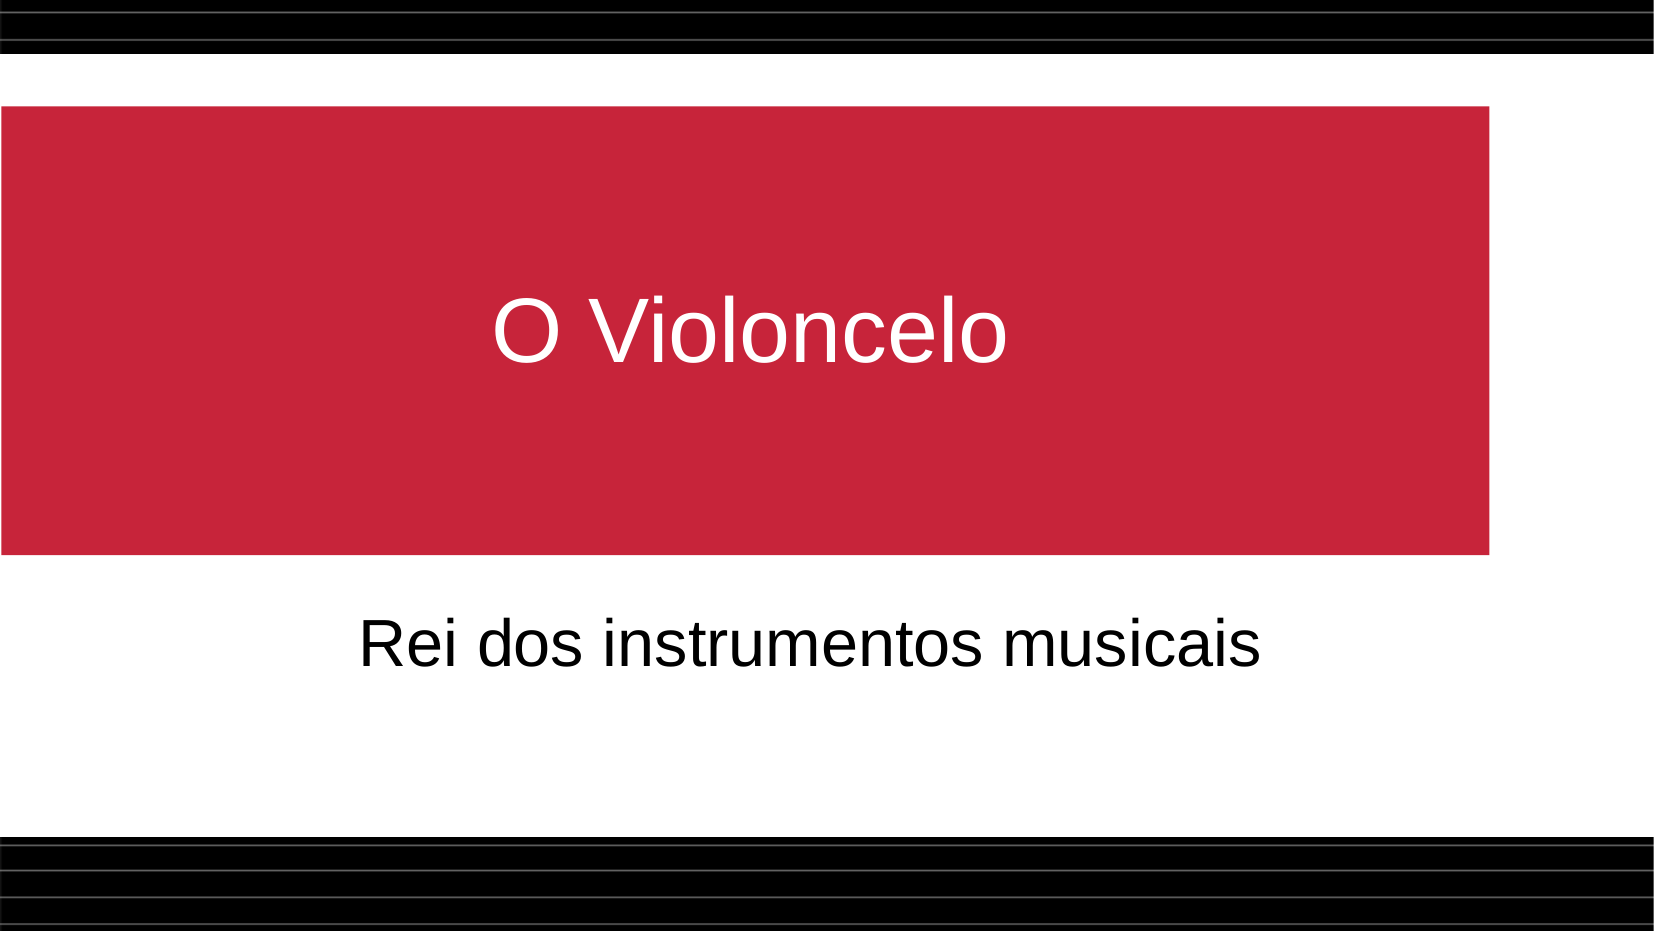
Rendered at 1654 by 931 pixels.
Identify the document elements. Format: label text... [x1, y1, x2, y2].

picture [0, 837, 1654, 931]
subtitle Rei dos instrumentos musicais [317, 605, 1304, 819]
picture [0, 0, 1654, 54]
title O Violoncelo [1, 106, 1490, 556]
